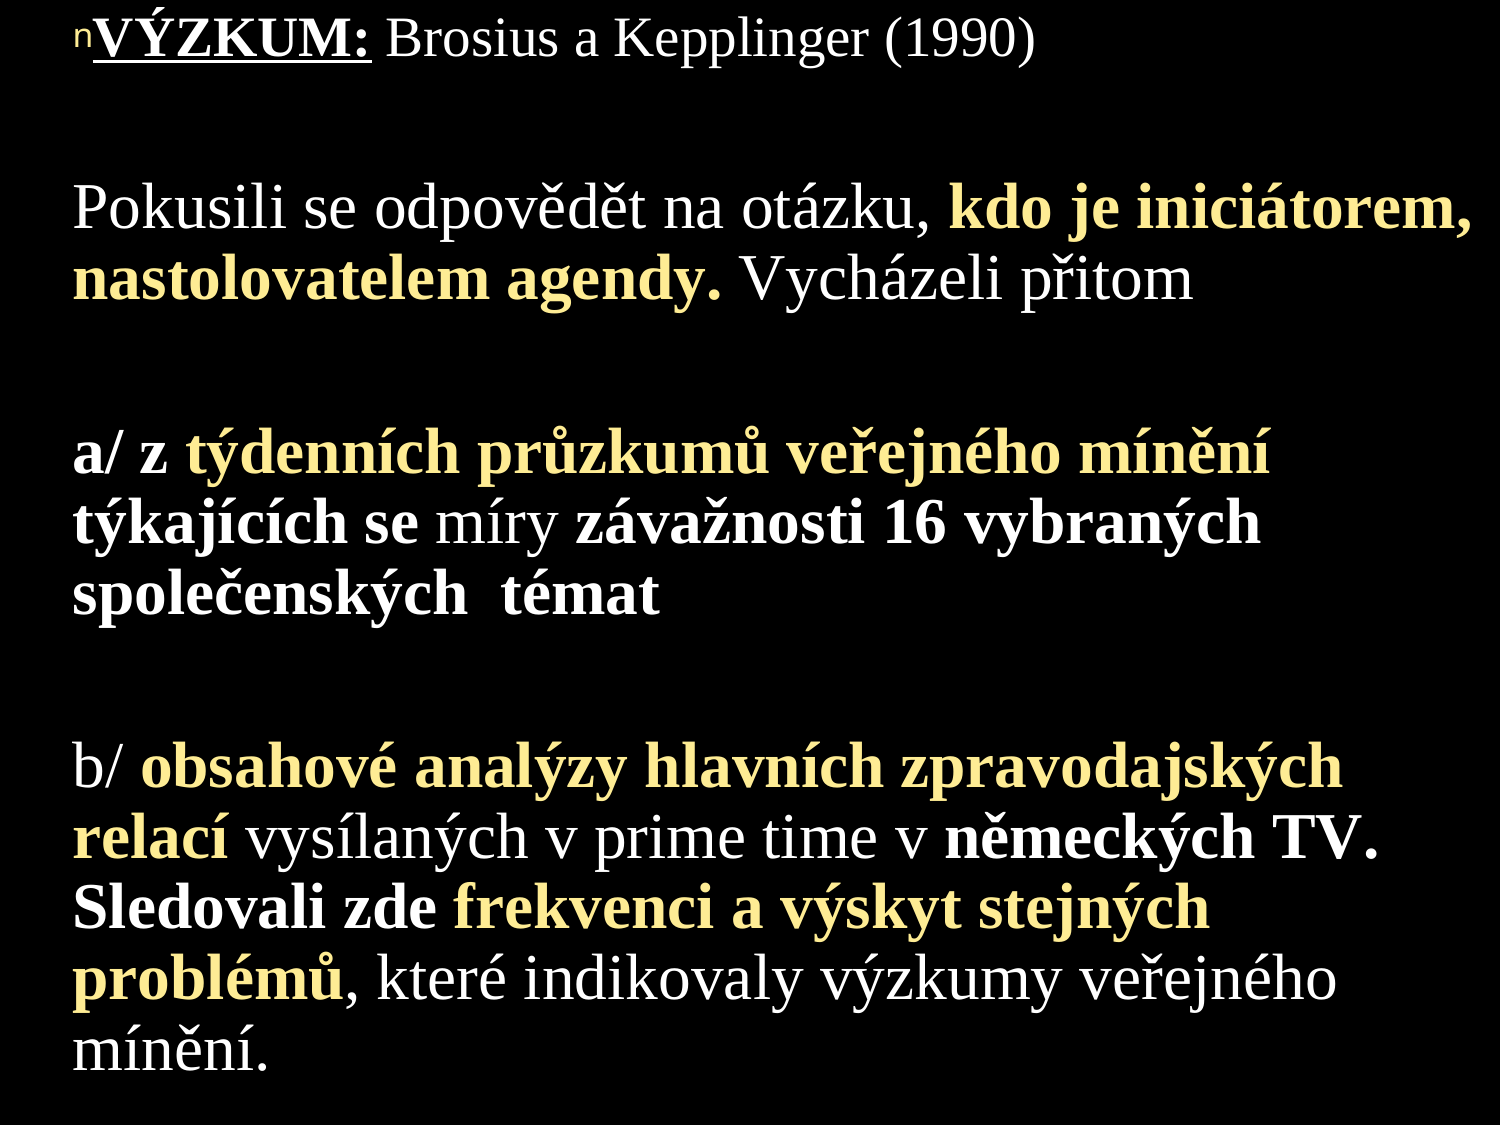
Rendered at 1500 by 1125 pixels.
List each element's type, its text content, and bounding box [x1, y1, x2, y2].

list VÝZKUM: Brosius a Kepplinger (1990) Pokusili se odpovědět na otázku, kdo je iniciátorem, nastolovatelem agendy. Vycházeli přitom a/ z týdenních průzkumů veřejného mínění týkajících se míry závažnosti 16 vybraných společenských témat b/ obsahové analýzy hlavních zpravodajských relací vysílaných v prime time v německých TV. Sledovali zde frekvenci a výskyt stejných problémů, které indikovaly výzkumy veřejného mínění. [0, 0, 1500, 1125]
